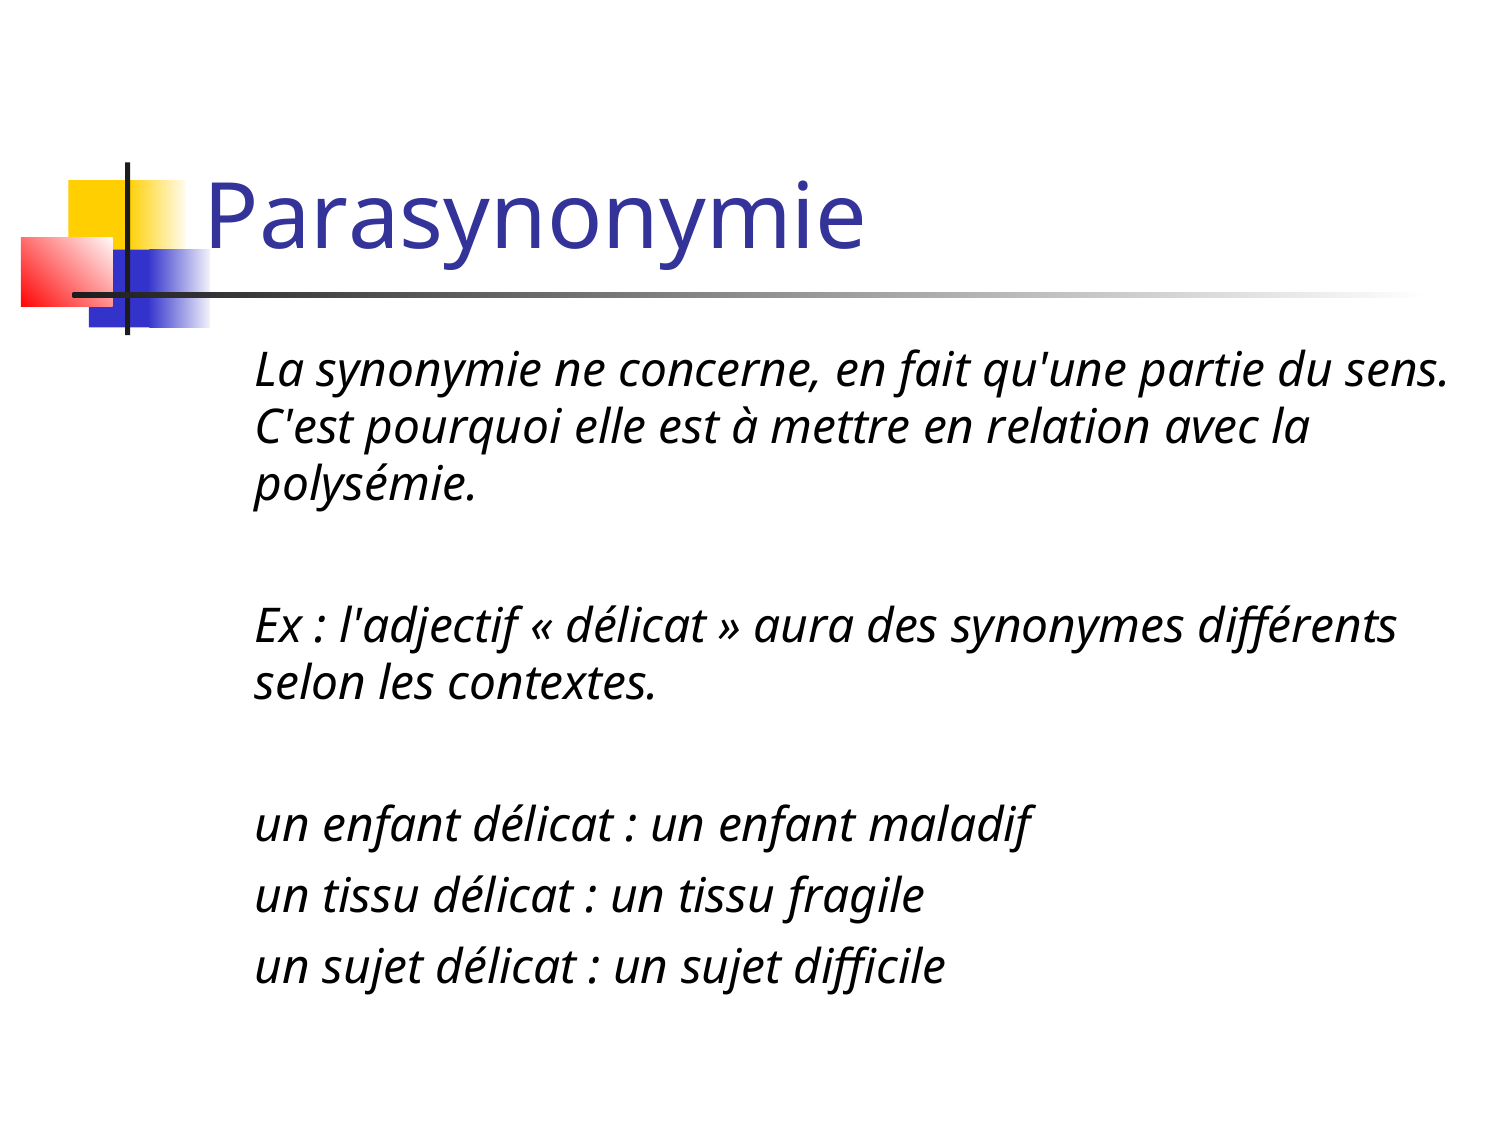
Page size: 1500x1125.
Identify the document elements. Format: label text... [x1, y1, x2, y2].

list La synonymie ne concerne, en fait qu'une partie du sens. C'est pourquoi elle est à mettre en relation avec la polysémie. Ex : l'adjectif « délicat » aura des synonymes différents selon les contextes. un enfant délicat : un enfant maladif un tissu délicat : un tissu fragile un sujet délicat : un sujet difficile [193, 330, 1469, 1006]
title Parasynonymie [188, 35, 1467, 275]
